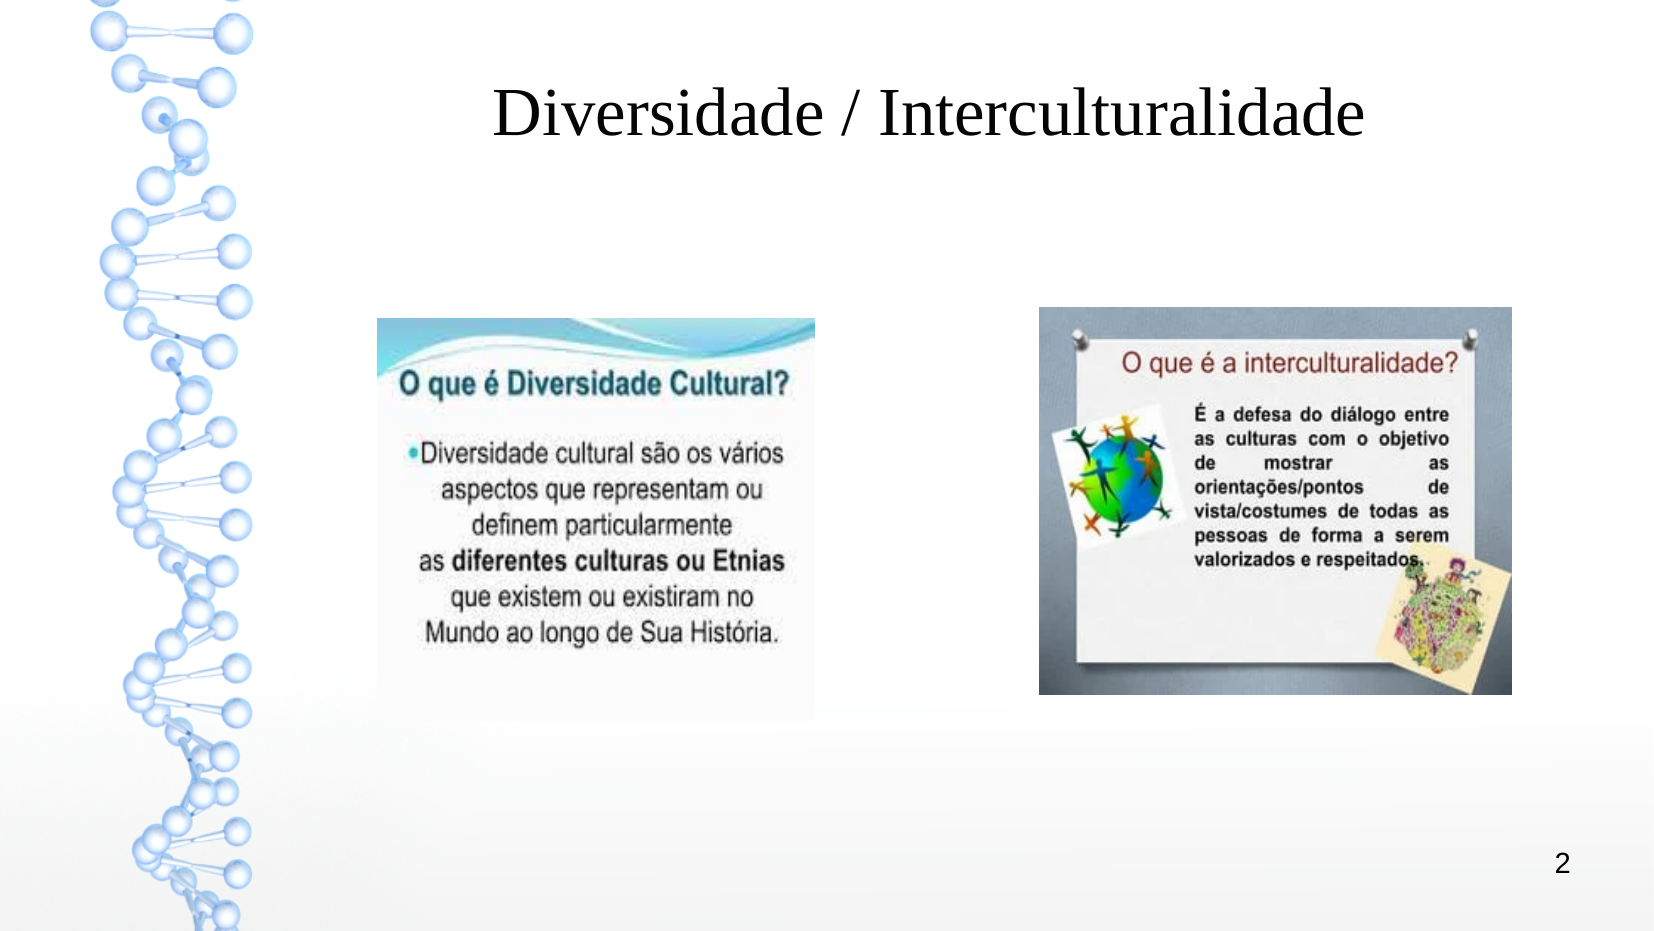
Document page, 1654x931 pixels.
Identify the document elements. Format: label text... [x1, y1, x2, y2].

picture [0, 0, 1654, 931]
title Diversidade / Interculturalidade [265, 35, 1595, 189]
